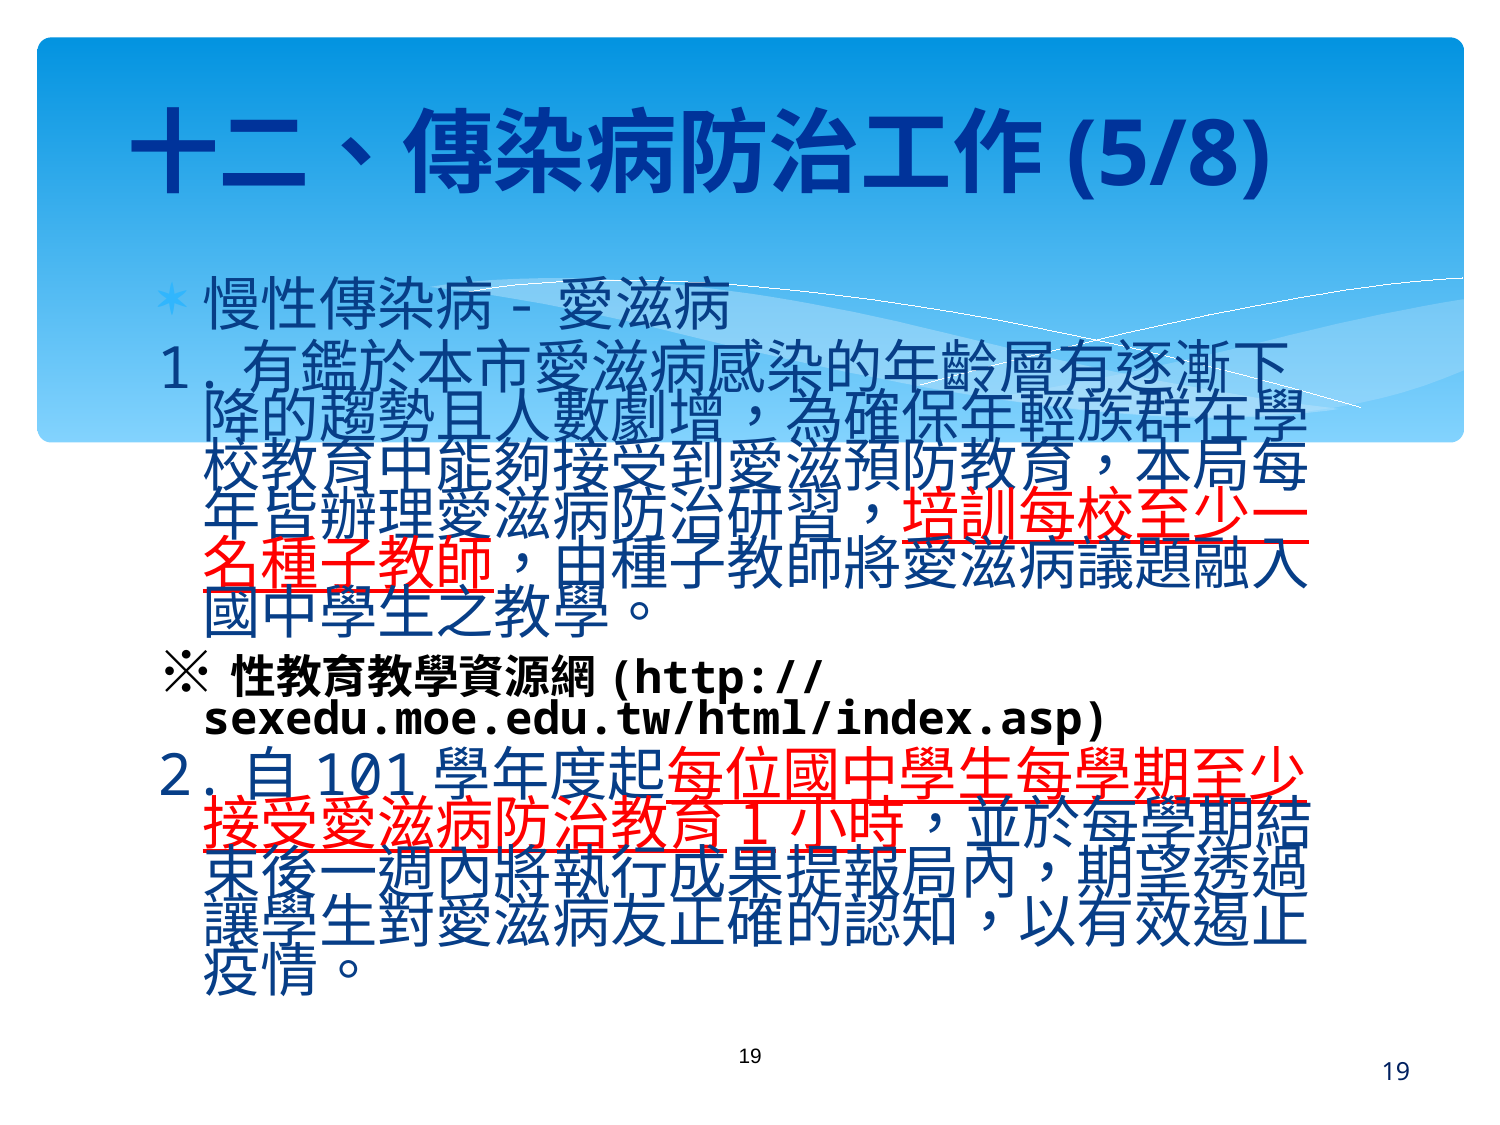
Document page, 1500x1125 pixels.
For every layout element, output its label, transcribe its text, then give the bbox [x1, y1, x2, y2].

text_box 十二、傳染病防治工作(5/8) [112, 54, 1463, 243]
text_box <number> [1074, 1042, 1426, 1103]
list 慢性傳染病-愛滋病 1.有鑑於本市愛滋病感染的年齡層有逐漸下降的趨勢且人數劇增，為確保年輕族群在學校教育中能夠接受到愛滋預防教育，本局每年皆辦理愛滋病防治研習，培訓每校至少一名種子教師，由種子教師將愛滋病議題融入國中學生之教學。 ※性教育教學資源網(http://sexedu.moe.edu.tw/html/index.asp) 2.自101學年度起每位國中學生每學期至少接受愛滋病防治教育1小時，並於每學期結束後一週內將執行成果提報局內，期望透過讓學生對愛滋病友正確的認知，以有效遏止疫情。 [142, 278, 1359, 1043]
text_box <number> [654, 1025, 846, 1086]
